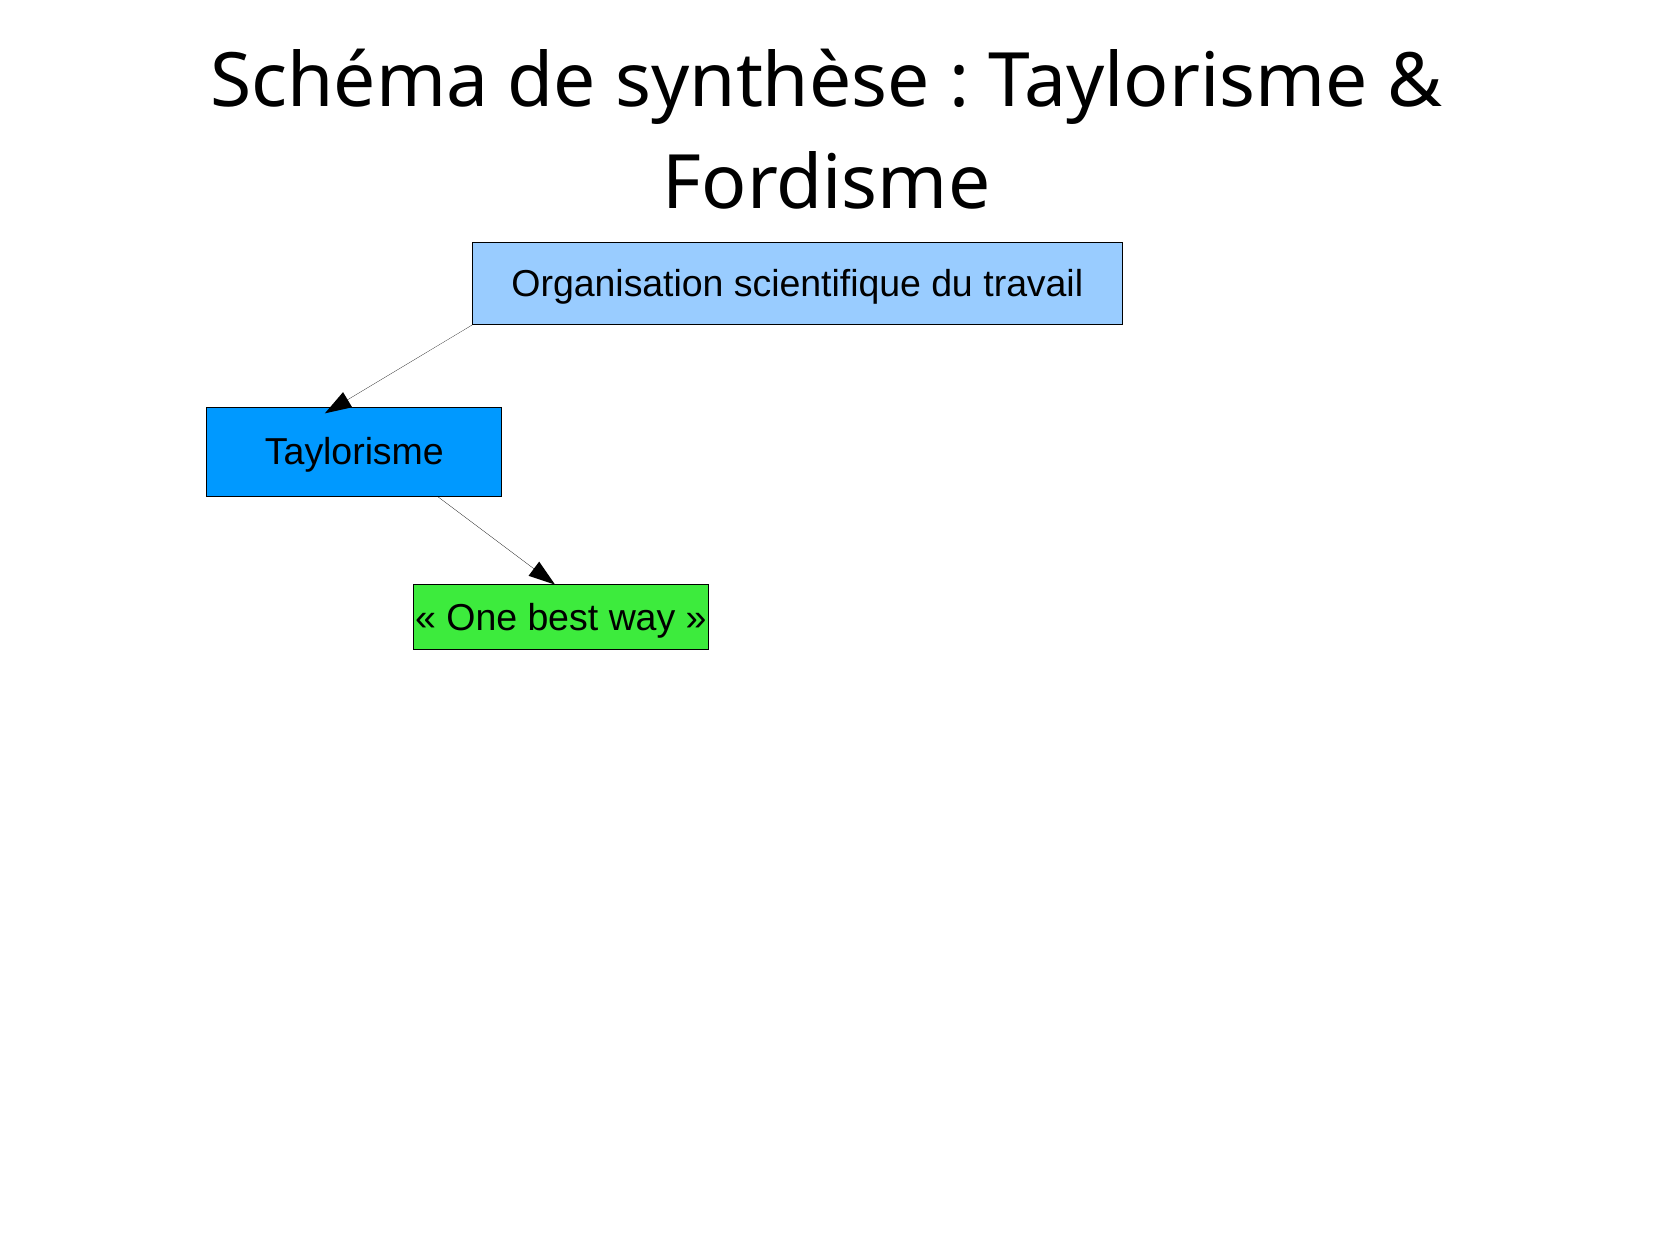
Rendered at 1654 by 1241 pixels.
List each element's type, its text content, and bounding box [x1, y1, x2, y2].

text_box Taylorisme [206, 407, 502, 497]
text_box « One best way » [413, 584, 709, 650]
text_box Organisation scientifique du travail [472, 242, 1123, 325]
title Schéma de synthèse : Taylorisme & Fordisme [82, 49, 1571, 207]
